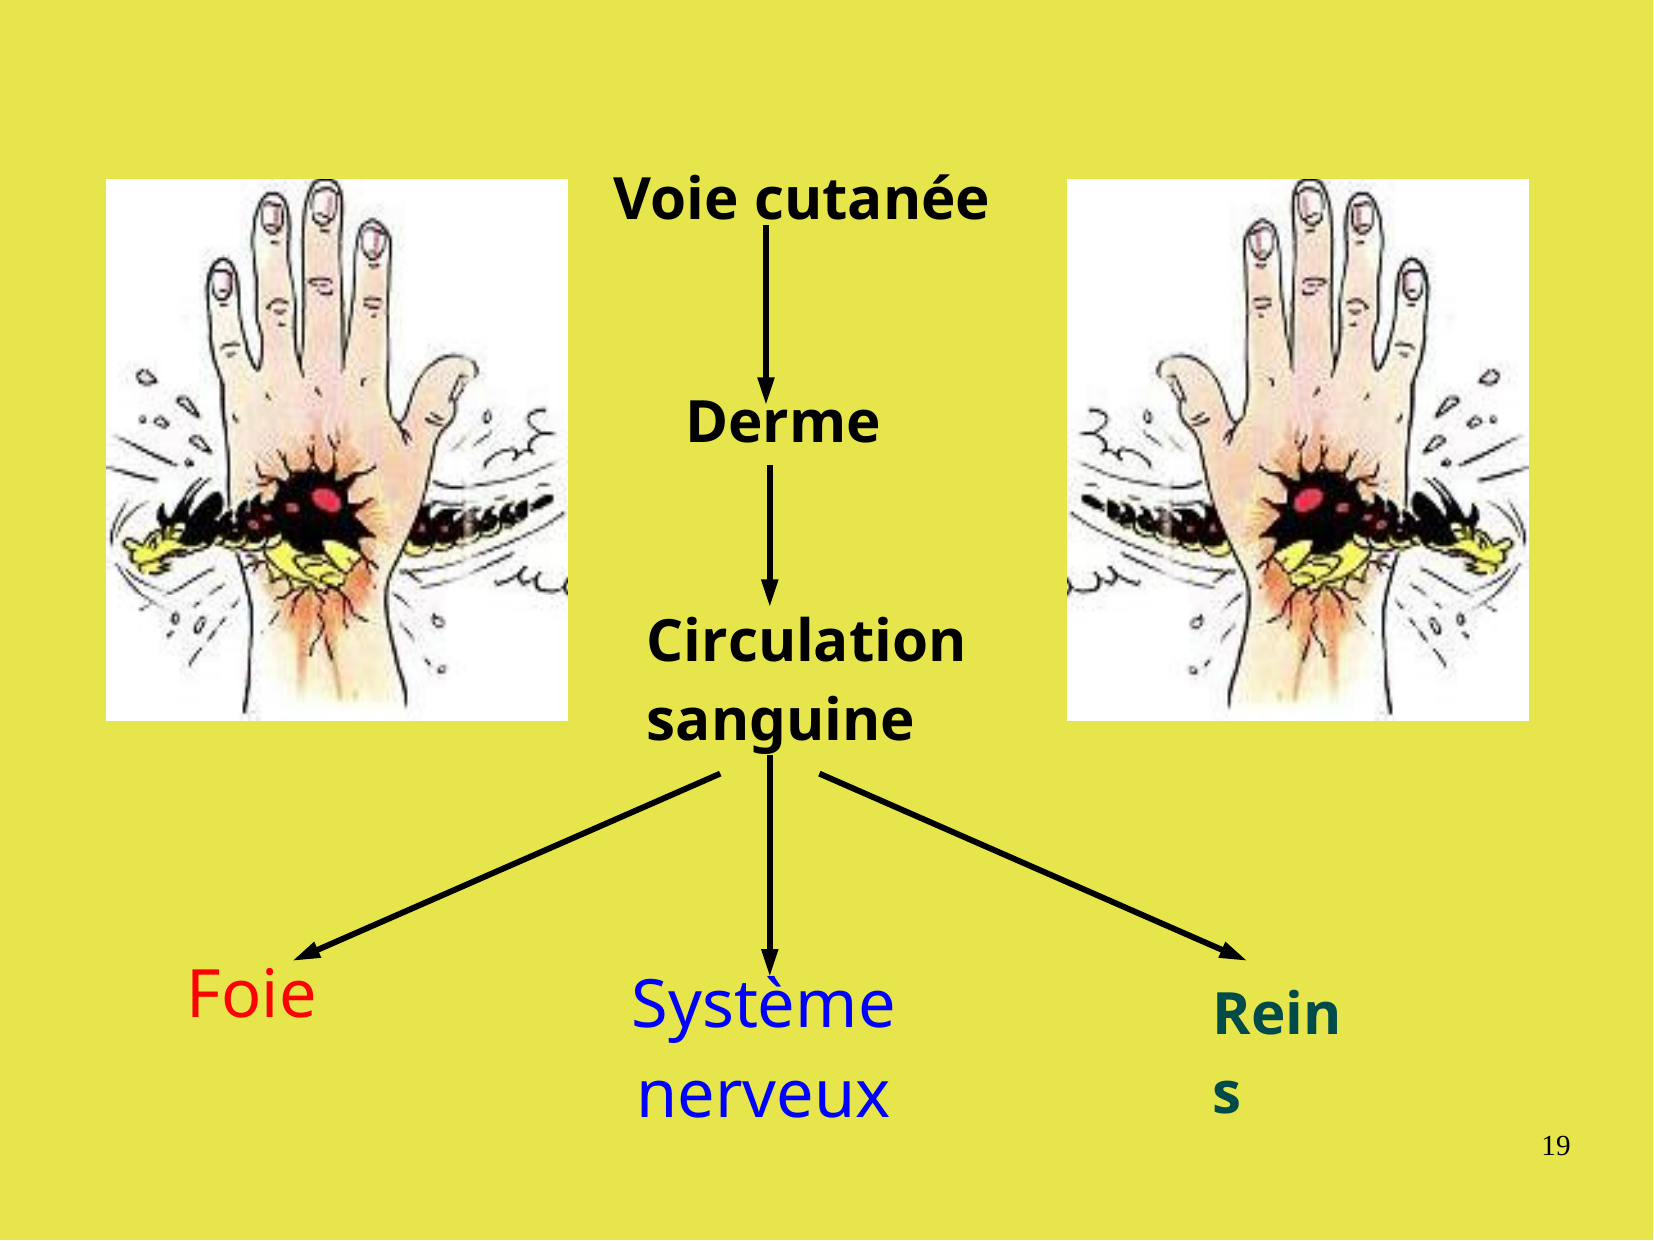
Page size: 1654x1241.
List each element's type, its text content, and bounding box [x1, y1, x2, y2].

text_box Système nerveux [570, 948, 957, 1150]
text_box Voie cutanée [598, 150, 1022, 247]
picture [106, 179, 568, 721]
text_box Circulation sanguine [632, 591, 995, 769]
text_box Foie [172, 938, 333, 1047]
text_box Derme [670, 372, 900, 469]
text_box Reins [1198, 964, 1373, 1061]
picture [1067, 179, 1529, 721]
